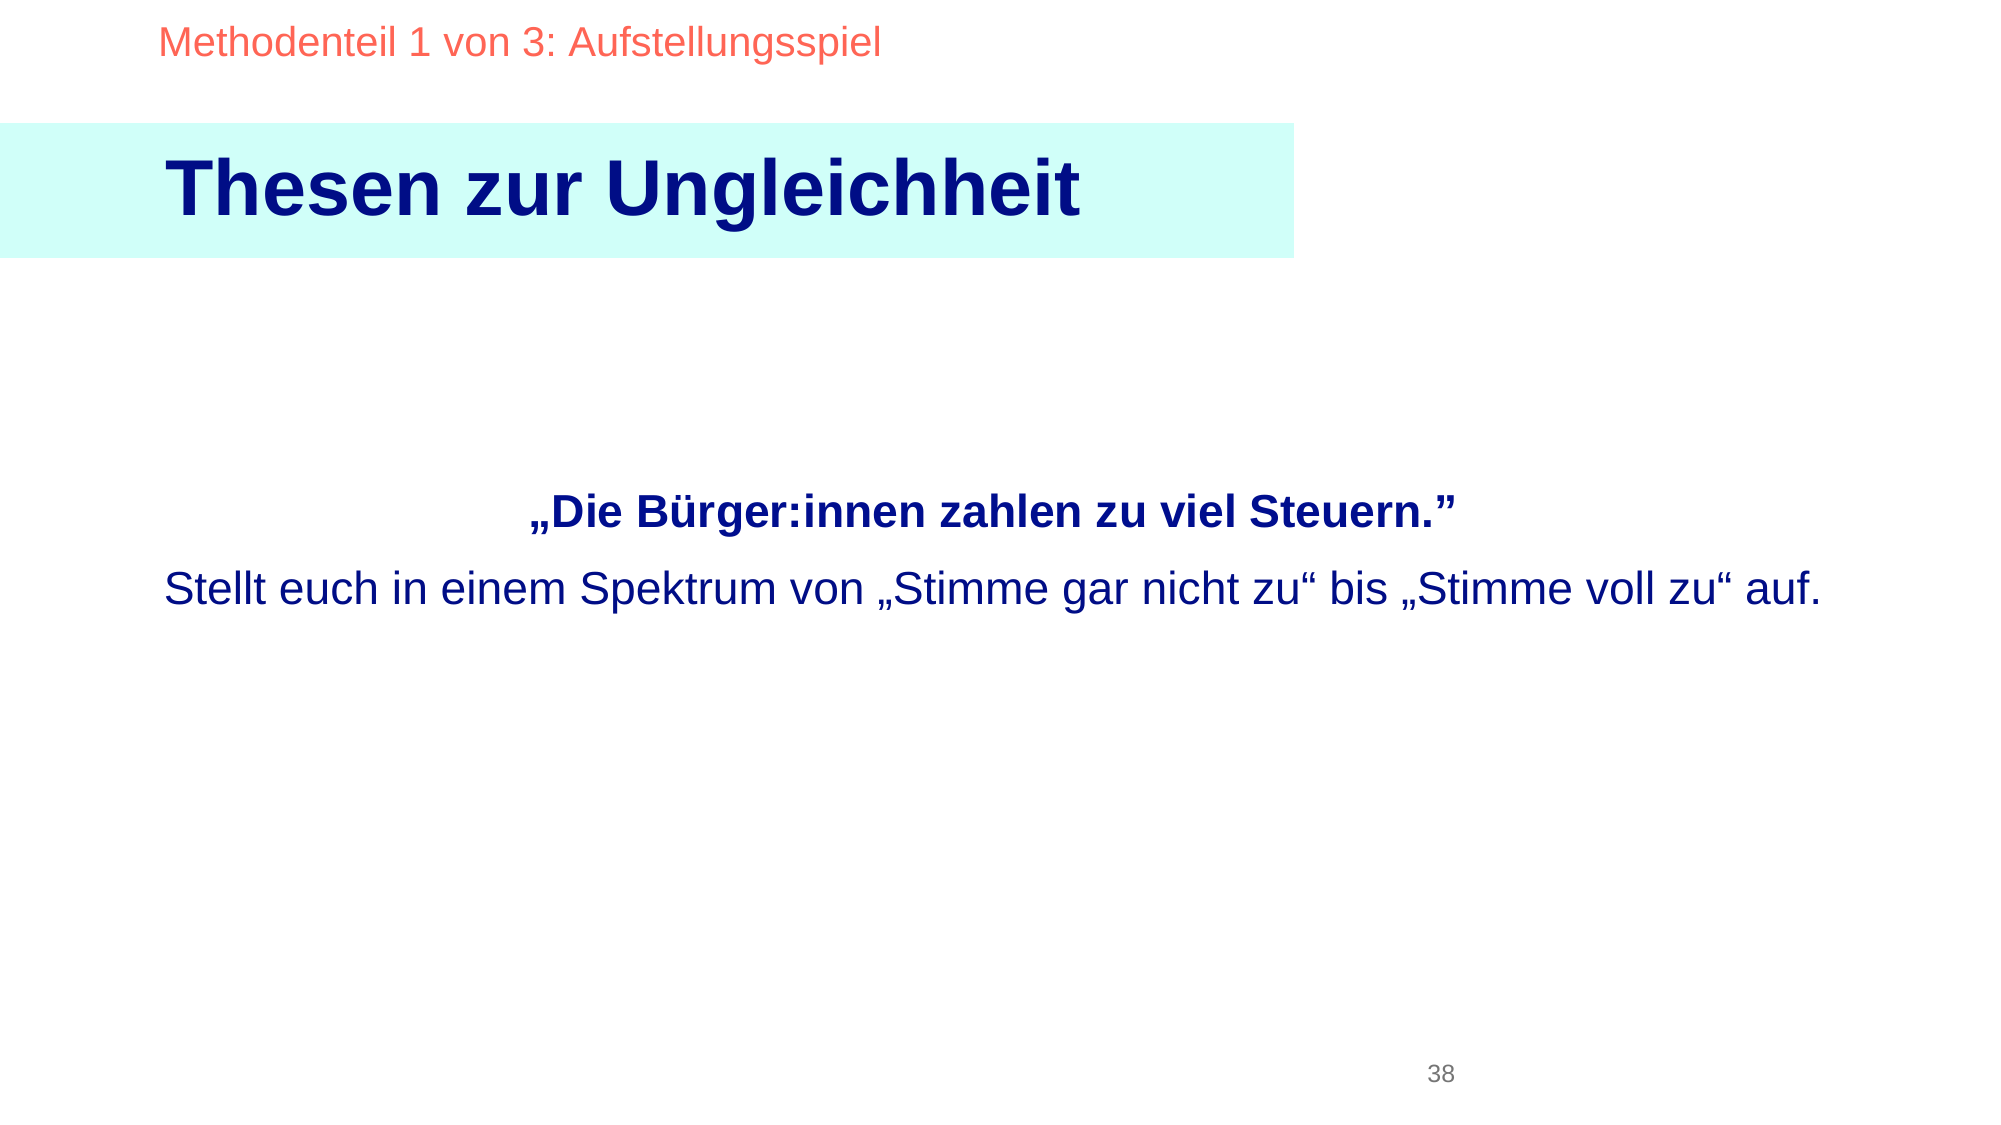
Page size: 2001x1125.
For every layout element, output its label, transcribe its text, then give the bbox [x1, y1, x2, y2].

list Methodenteil 1 von 3: Aufstellungsspiel [105, 12, 1242, 93]
list „Die Bürger:innen zahlen zu viel Steuern.” Stellt euch in einem Spektrum von „Stimme gar nicht zu“ bis „Stimme voll zu“ auf. [137, 451, 1863, 674]
list Thesen zur Ungleichheit [150, 126, 1189, 255]
